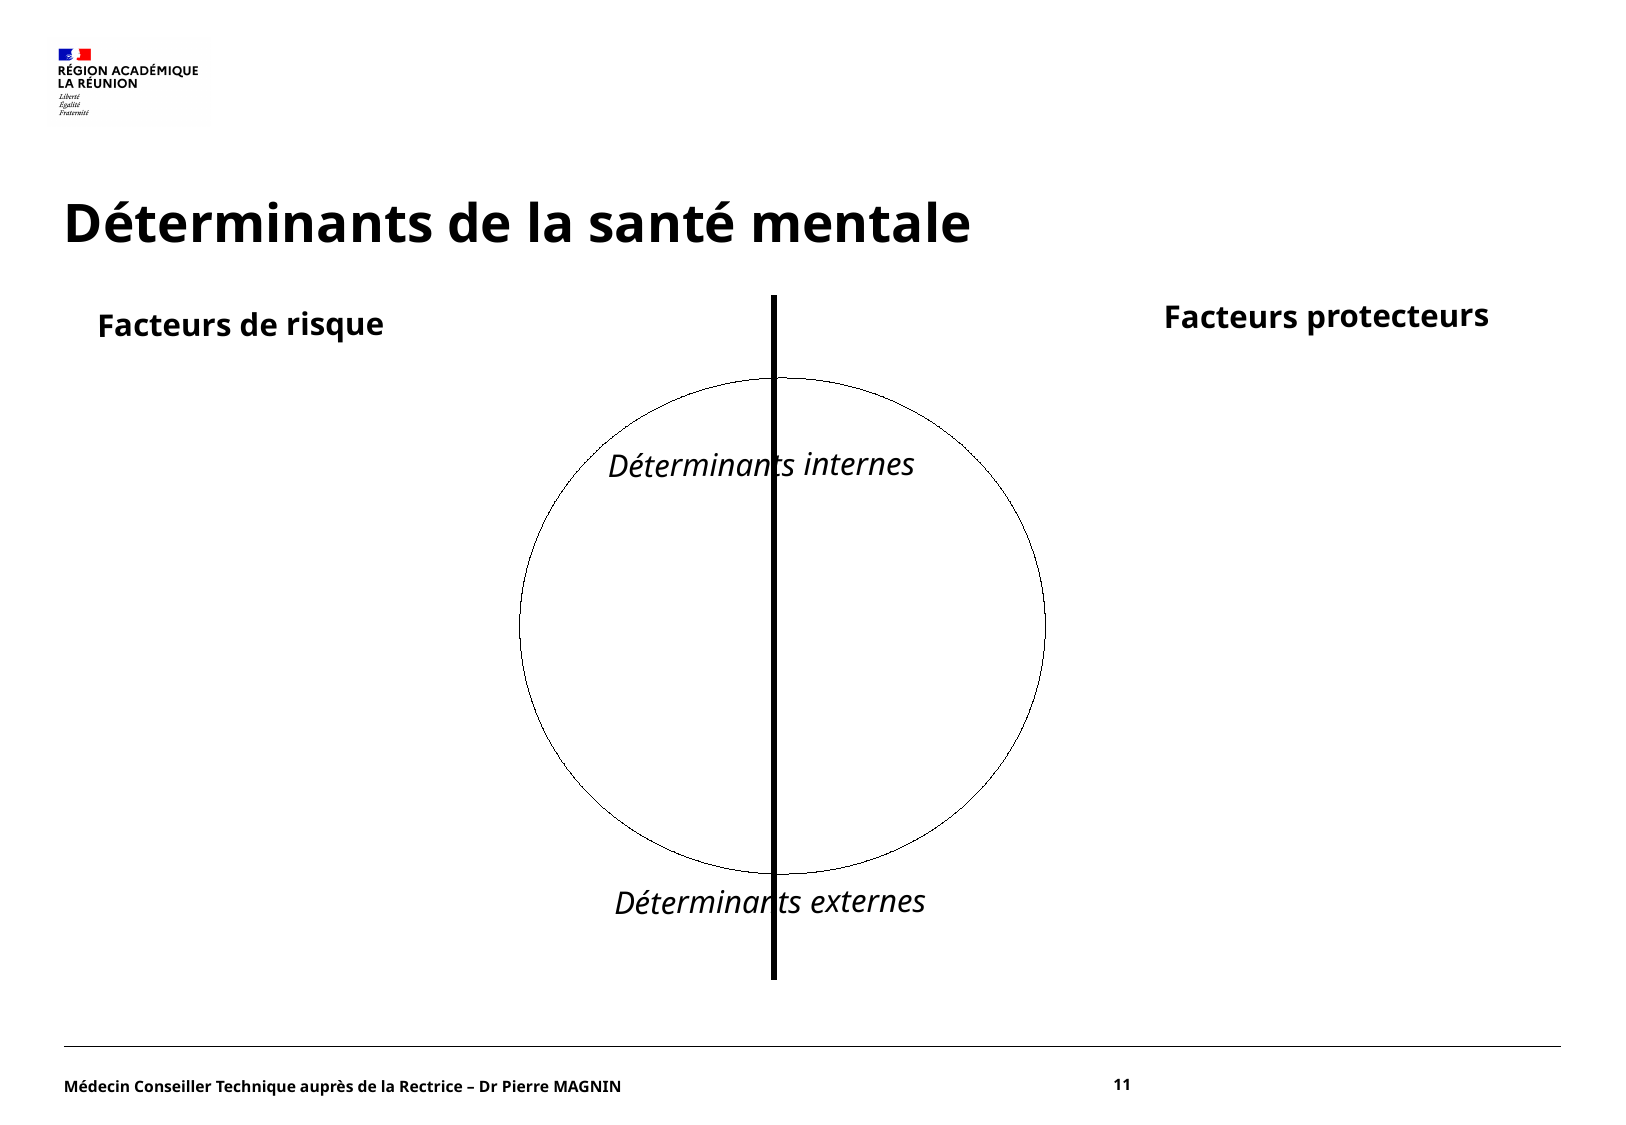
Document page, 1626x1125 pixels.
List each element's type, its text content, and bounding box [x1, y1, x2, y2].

list Facteurs de risque [61, 301, 756, 986]
title Déterminants de la santé mentale [63, 196, 1562, 272]
list Facteurs protecteurs [799, 295, 1495, 980]
list Déterminants externes [578, 880, 970, 957]
list Déterminants internes [572, 443, 963, 520]
text_box 33 [1114, 1046, 1354, 1125]
text_box Médecin Conseiller Technique auprès de la Rectrice – Dr Pierre MAGNIN [64, 1046, 1114, 1125]
picture [47, 37, 211, 127]
